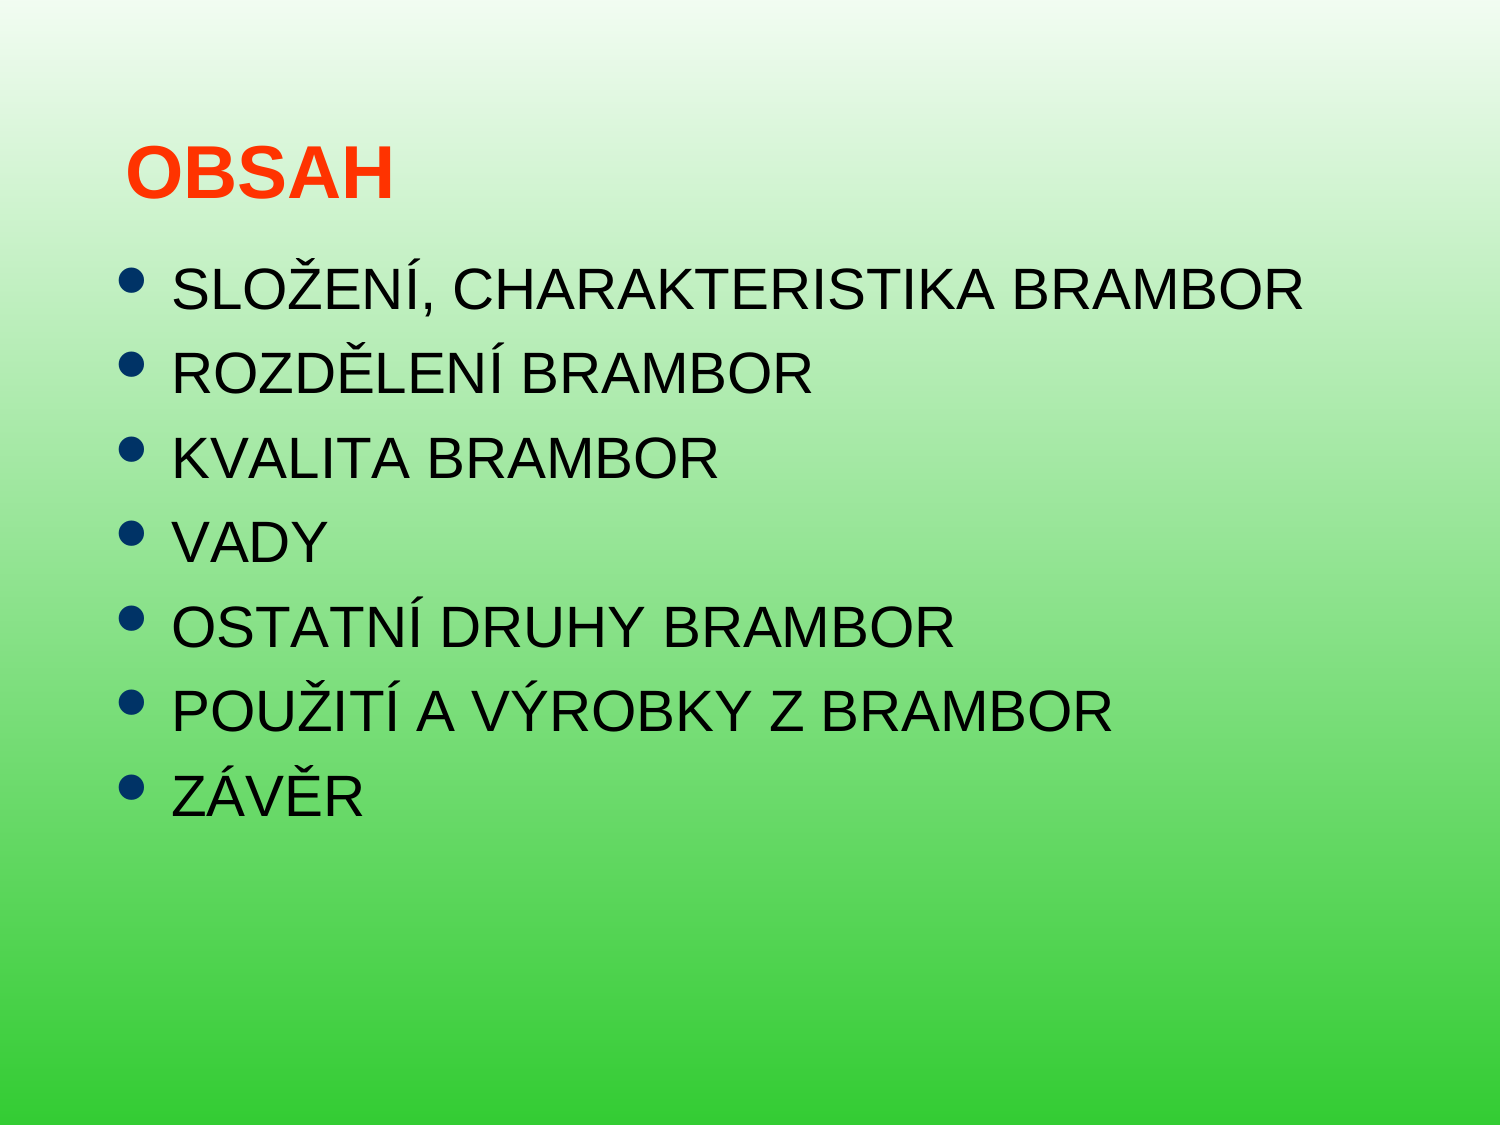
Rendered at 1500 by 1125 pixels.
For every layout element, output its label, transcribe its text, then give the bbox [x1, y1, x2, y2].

title OBSAH [109, 87, 1391, 223]
list SLOŽENÍ, CHARAKTERISTIKA BRAMBOR ROZDĚLENÍ BRAMBOR KVALITA BRAMBOR VADY OSTATNÍ DRUHY BRAMBOR POUŽITÍ A VÝROBKY Z BRAMBOR ZÁVĚR [100, 243, 1363, 988]
